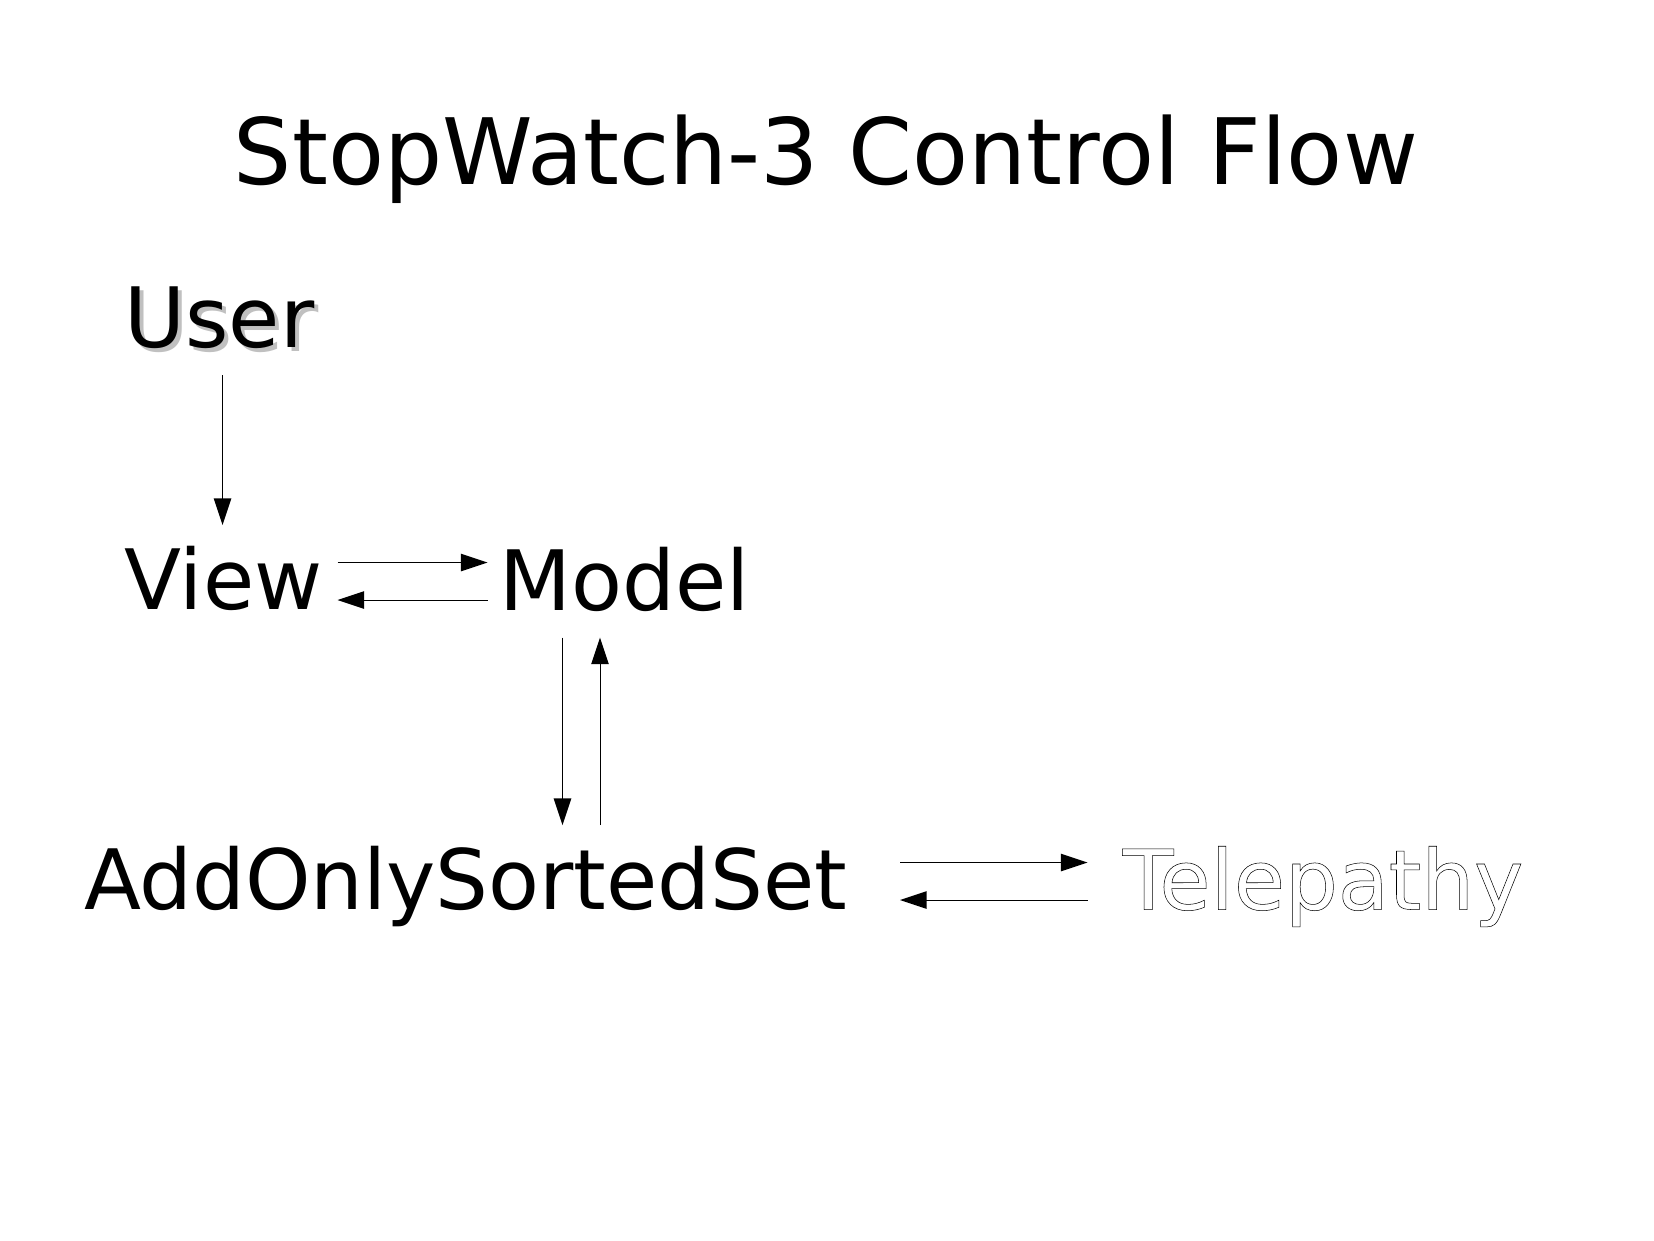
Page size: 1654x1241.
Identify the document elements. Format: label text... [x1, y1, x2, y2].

text_box User [110, 262, 330, 375]
text_box View [110, 525, 338, 637]
text_box AddOnlySortedSet [69, 825, 863, 937]
text_box Model [485, 525, 765, 638]
title StopWatch-3 Control Flow [82, 56, 1571, 250]
text_box Telepathy [1107, 825, 1539, 937]
